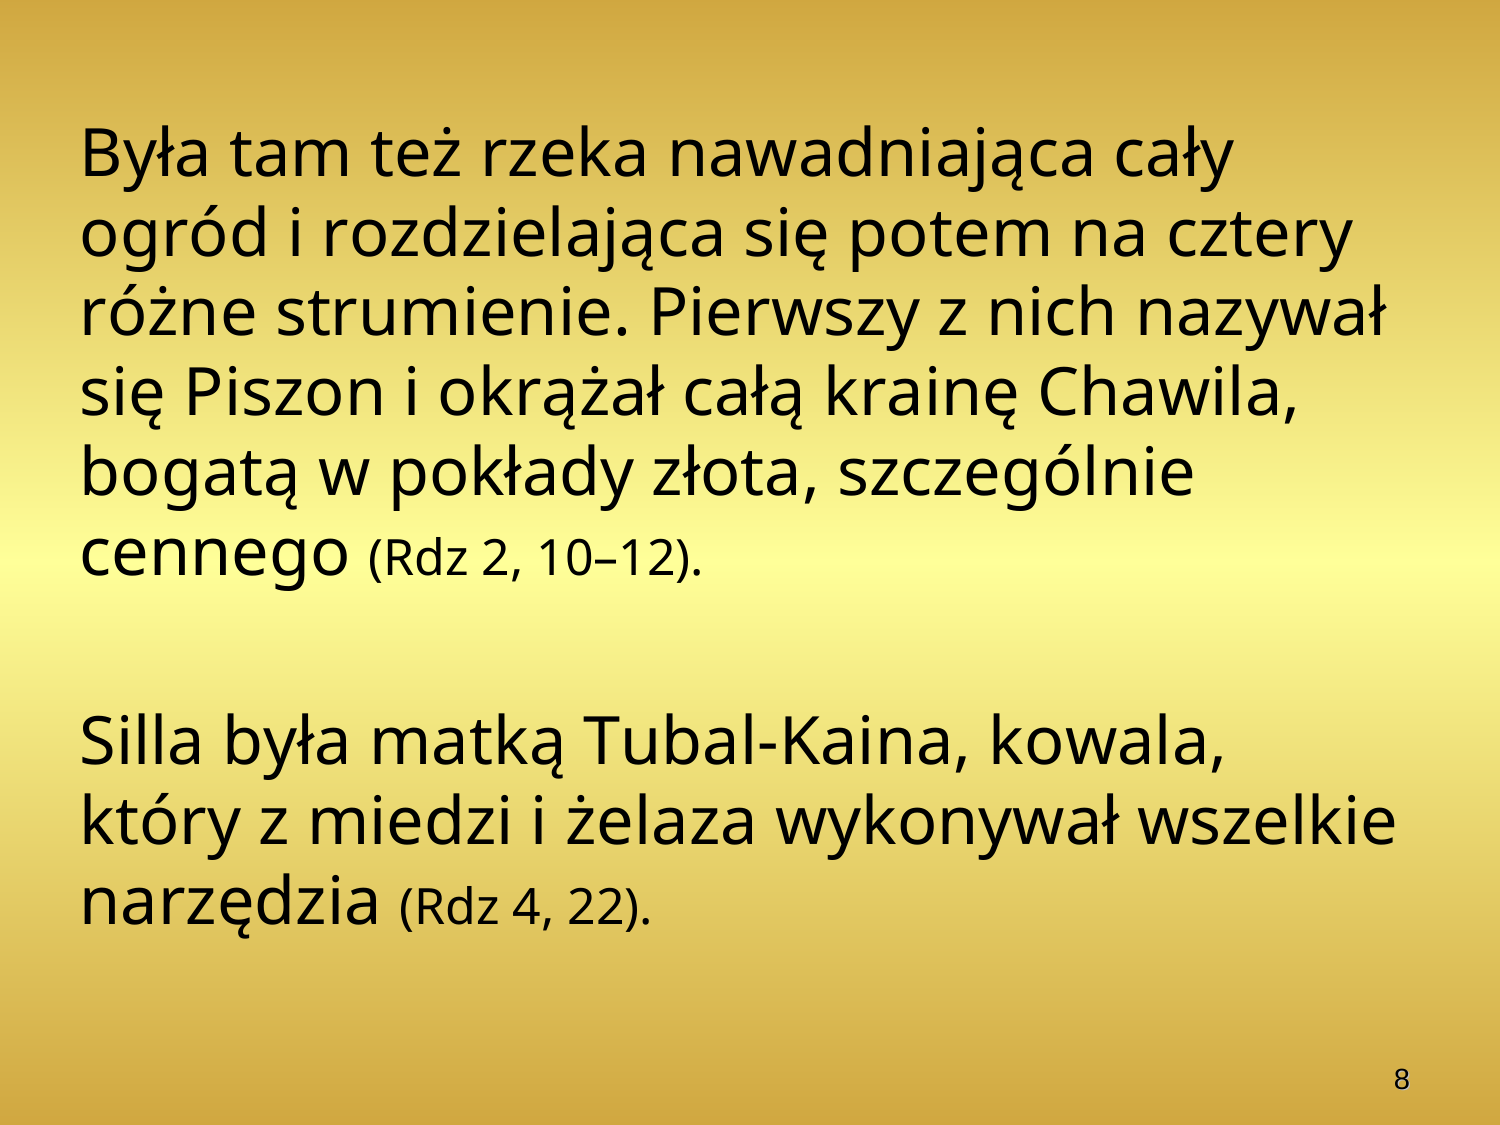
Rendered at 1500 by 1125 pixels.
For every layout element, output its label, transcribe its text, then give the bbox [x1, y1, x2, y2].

list Była tam też rzeka nawadniająca cały ogród i rozdzielająca się potem na cztery różne strumienie. Pierwszy z nich nazywał się Piszon i okrążał całą krainę Chawila, bogatą w pokłady złota, szczególnie cennego (Rdz 2, 10–12). Silla była matką Tubal-Kaina, kowala, który z miedzi i żelaza wykonywał wszelkie narzędzia (Rdz 4, 22). [64, 101, 1415, 977]
text_box <numer> [1074, 1024, 1426, 1103]
